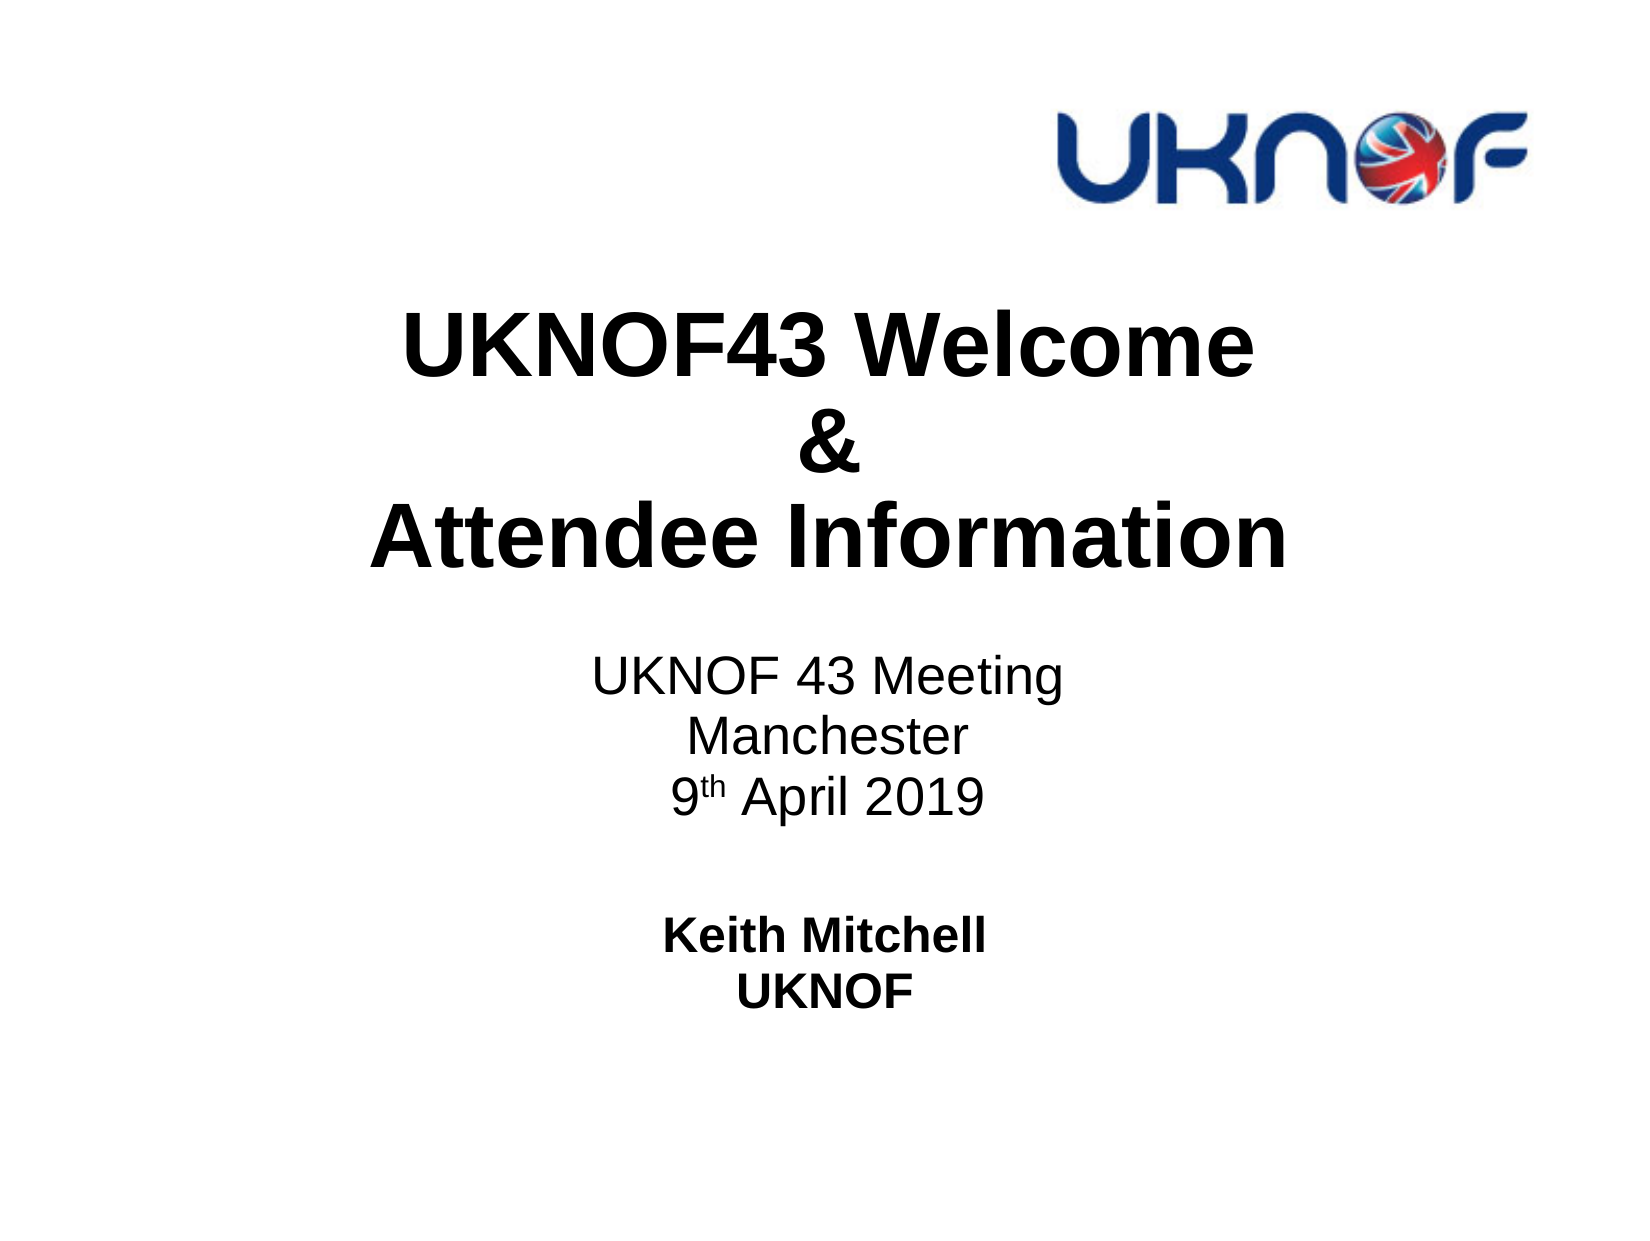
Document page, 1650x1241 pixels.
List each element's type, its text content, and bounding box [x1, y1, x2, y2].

picture [1050, 93, 1536, 225]
text_box UKNOF43 Welcome & Attendee Information [353, 292, 1306, 595]
text_box UKNOF 43 Meeting Manchester 9th April 2019 [576, 637, 1081, 835]
text_box Keith Mitchell UKNOF [618, 899, 1032, 1027]
